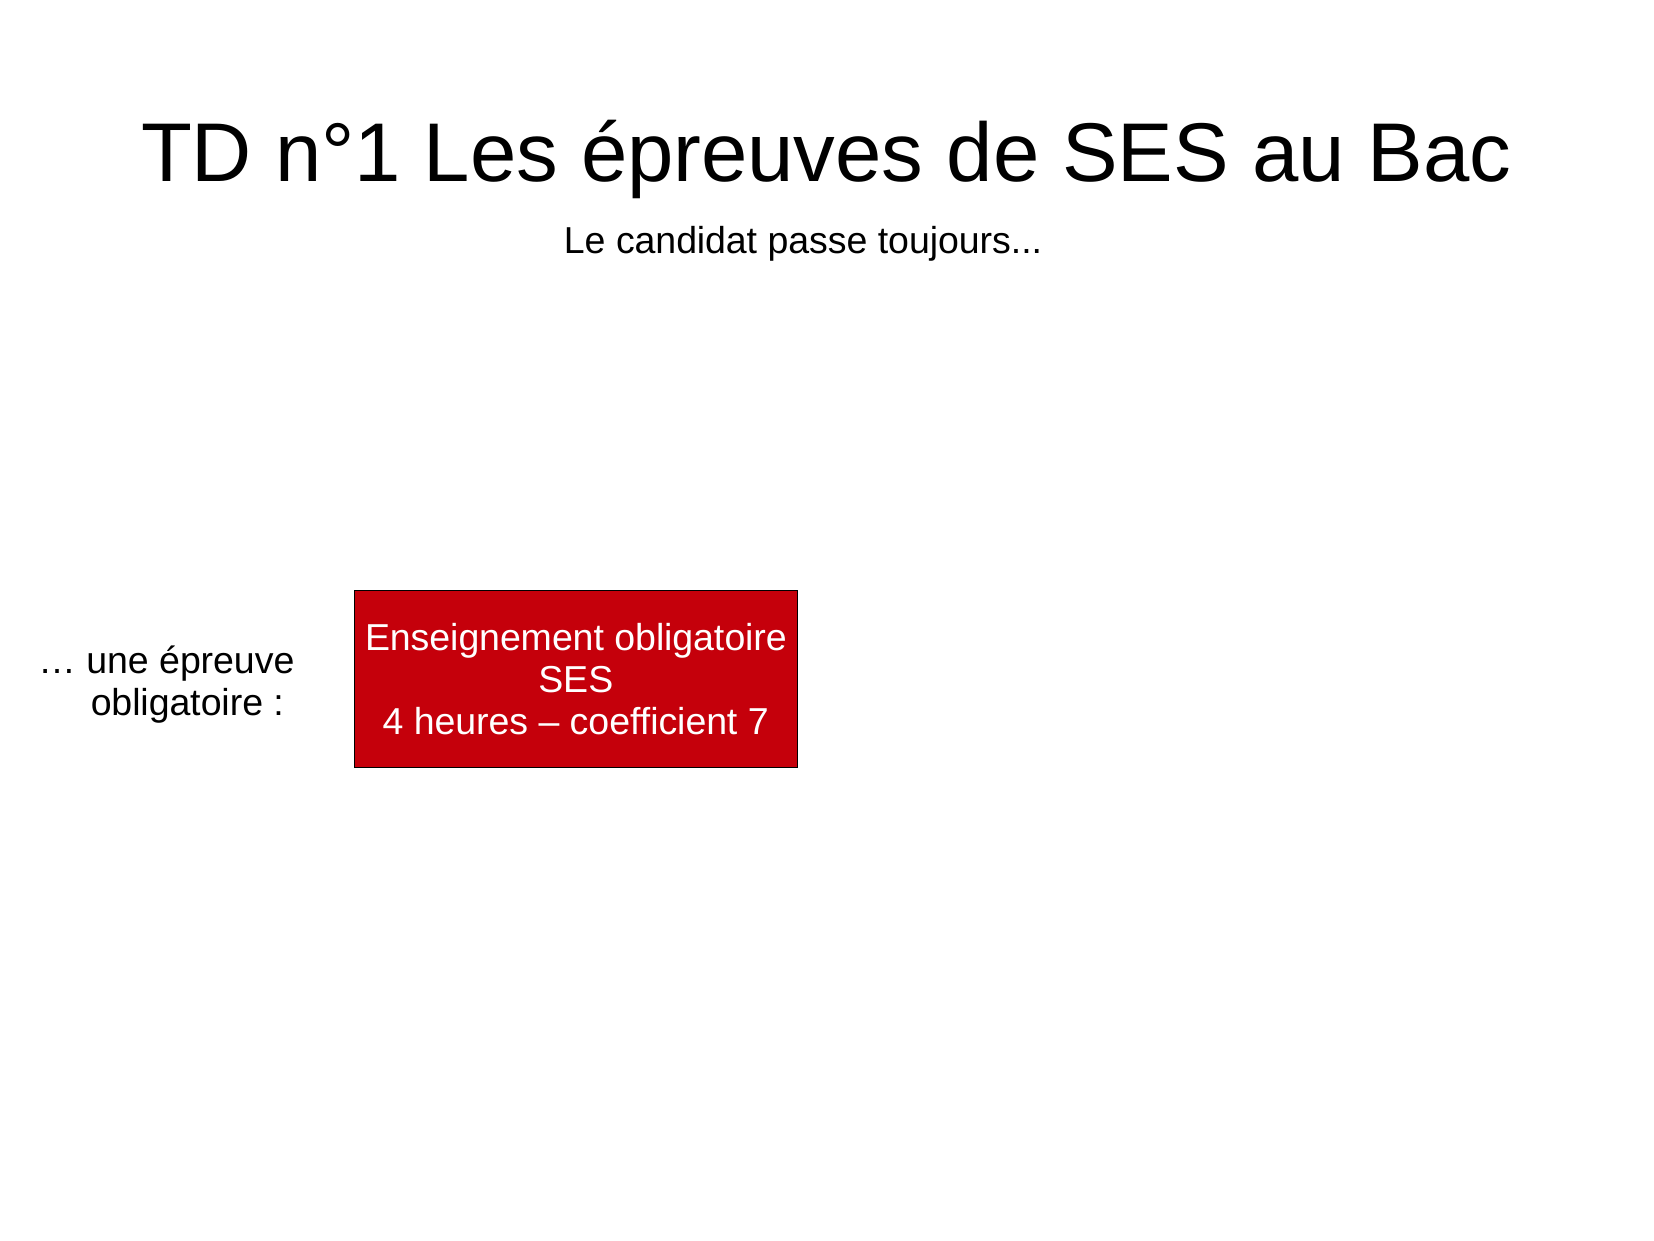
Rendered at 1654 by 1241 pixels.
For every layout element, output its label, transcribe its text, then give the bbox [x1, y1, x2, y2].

text_box … une épreuve obligatoire : [23, 631, 321, 975]
text_box Le candidat passe toujours... [549, 212, 1059, 270]
text_box Enseignement obligatoire SES 4 heures – coefficient 7 [354, 590, 798, 768]
title TD n°1 Les épreuves de SES au Bac [82, 49, 1571, 257]
